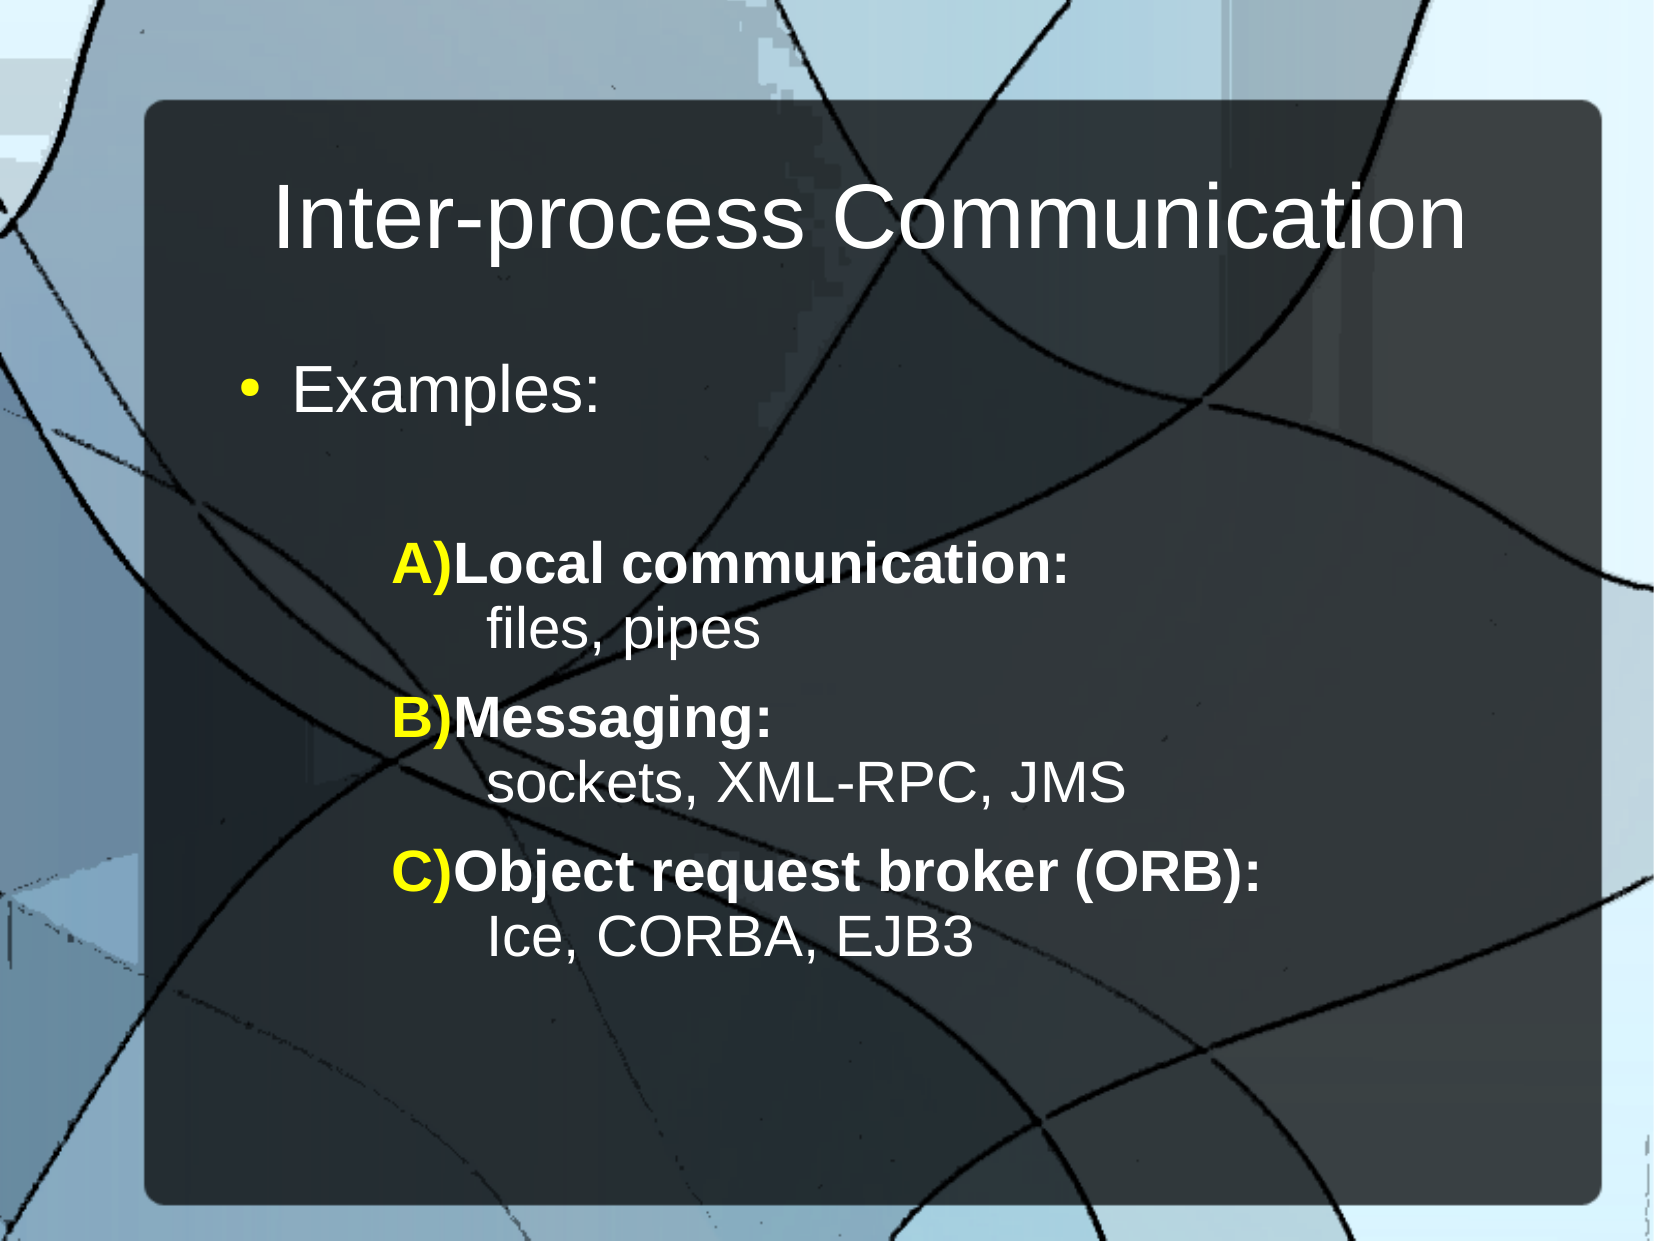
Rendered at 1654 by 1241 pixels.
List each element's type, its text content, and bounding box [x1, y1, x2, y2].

list Examples: Local communication: files, pipes Messaging: sockets, XML-RPC, JMS Object request broker (ORB): Ice, CORBA, EJB3 [202, 351, 1567, 1171]
picture [0, 0, 1654, 1241]
title Inter-process Communication [159, 108, 1583, 325]
